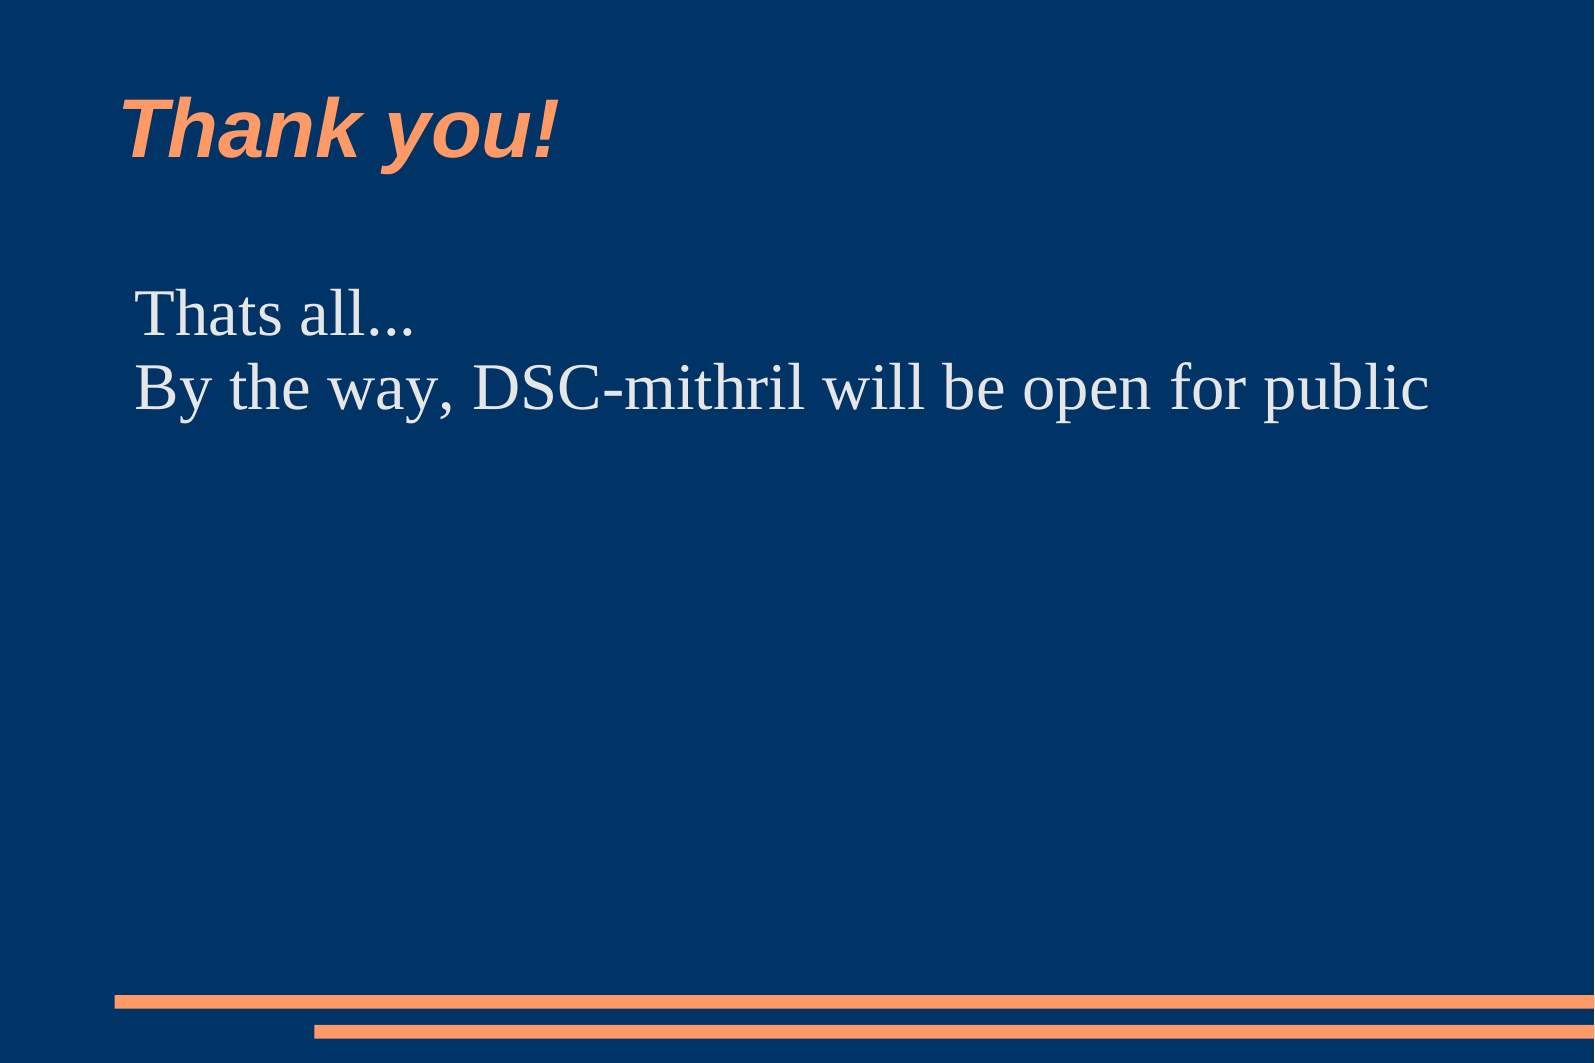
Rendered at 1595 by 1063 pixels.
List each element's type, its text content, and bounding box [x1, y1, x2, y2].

title Thank you! [117, 39, 1479, 218]
list Thats all... By the way, DSC-mithril will be open for public [117, 276, 1505, 971]
